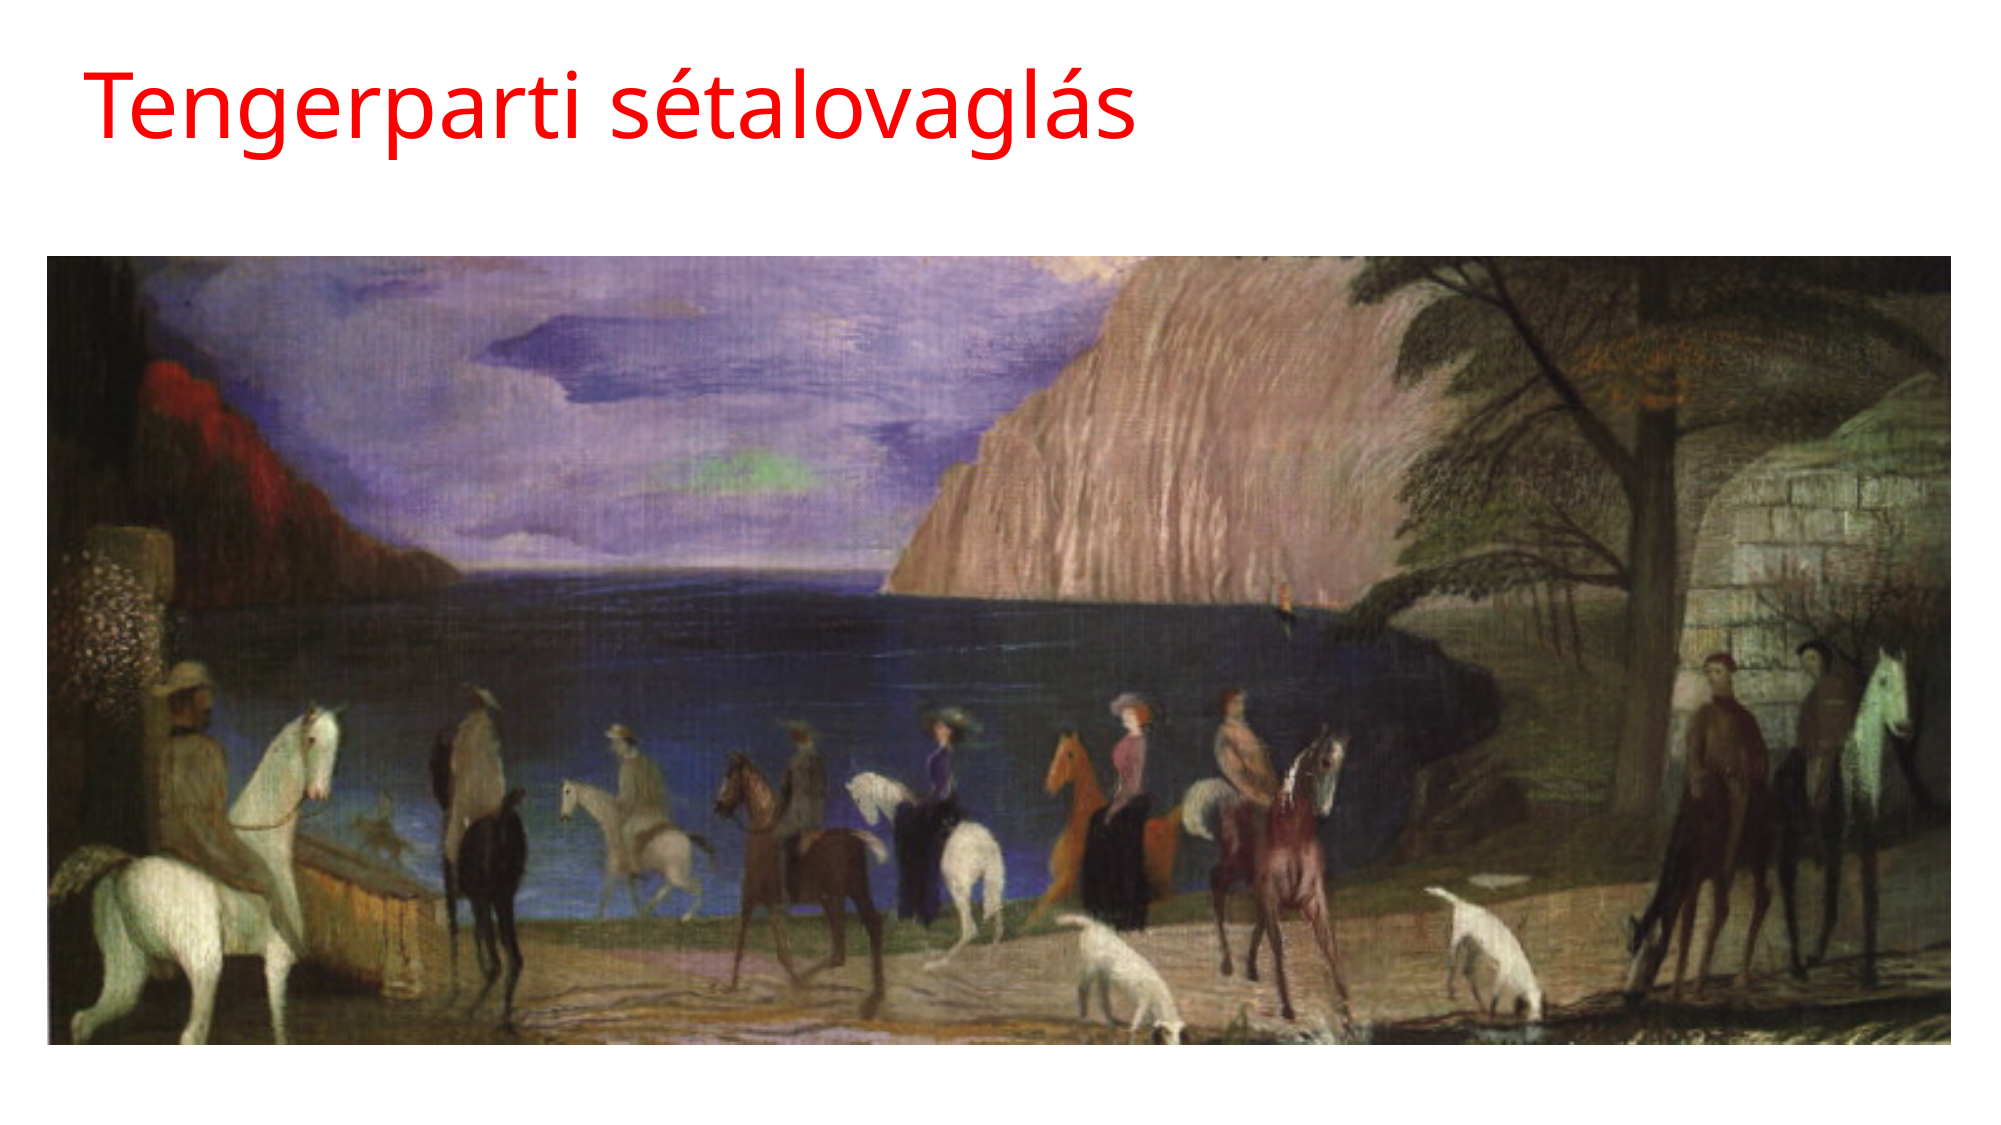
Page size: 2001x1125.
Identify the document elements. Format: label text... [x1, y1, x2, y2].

picture [47, 256, 1951, 1045]
title Tengerparti sétalovaglás [68, 0, 1794, 218]
